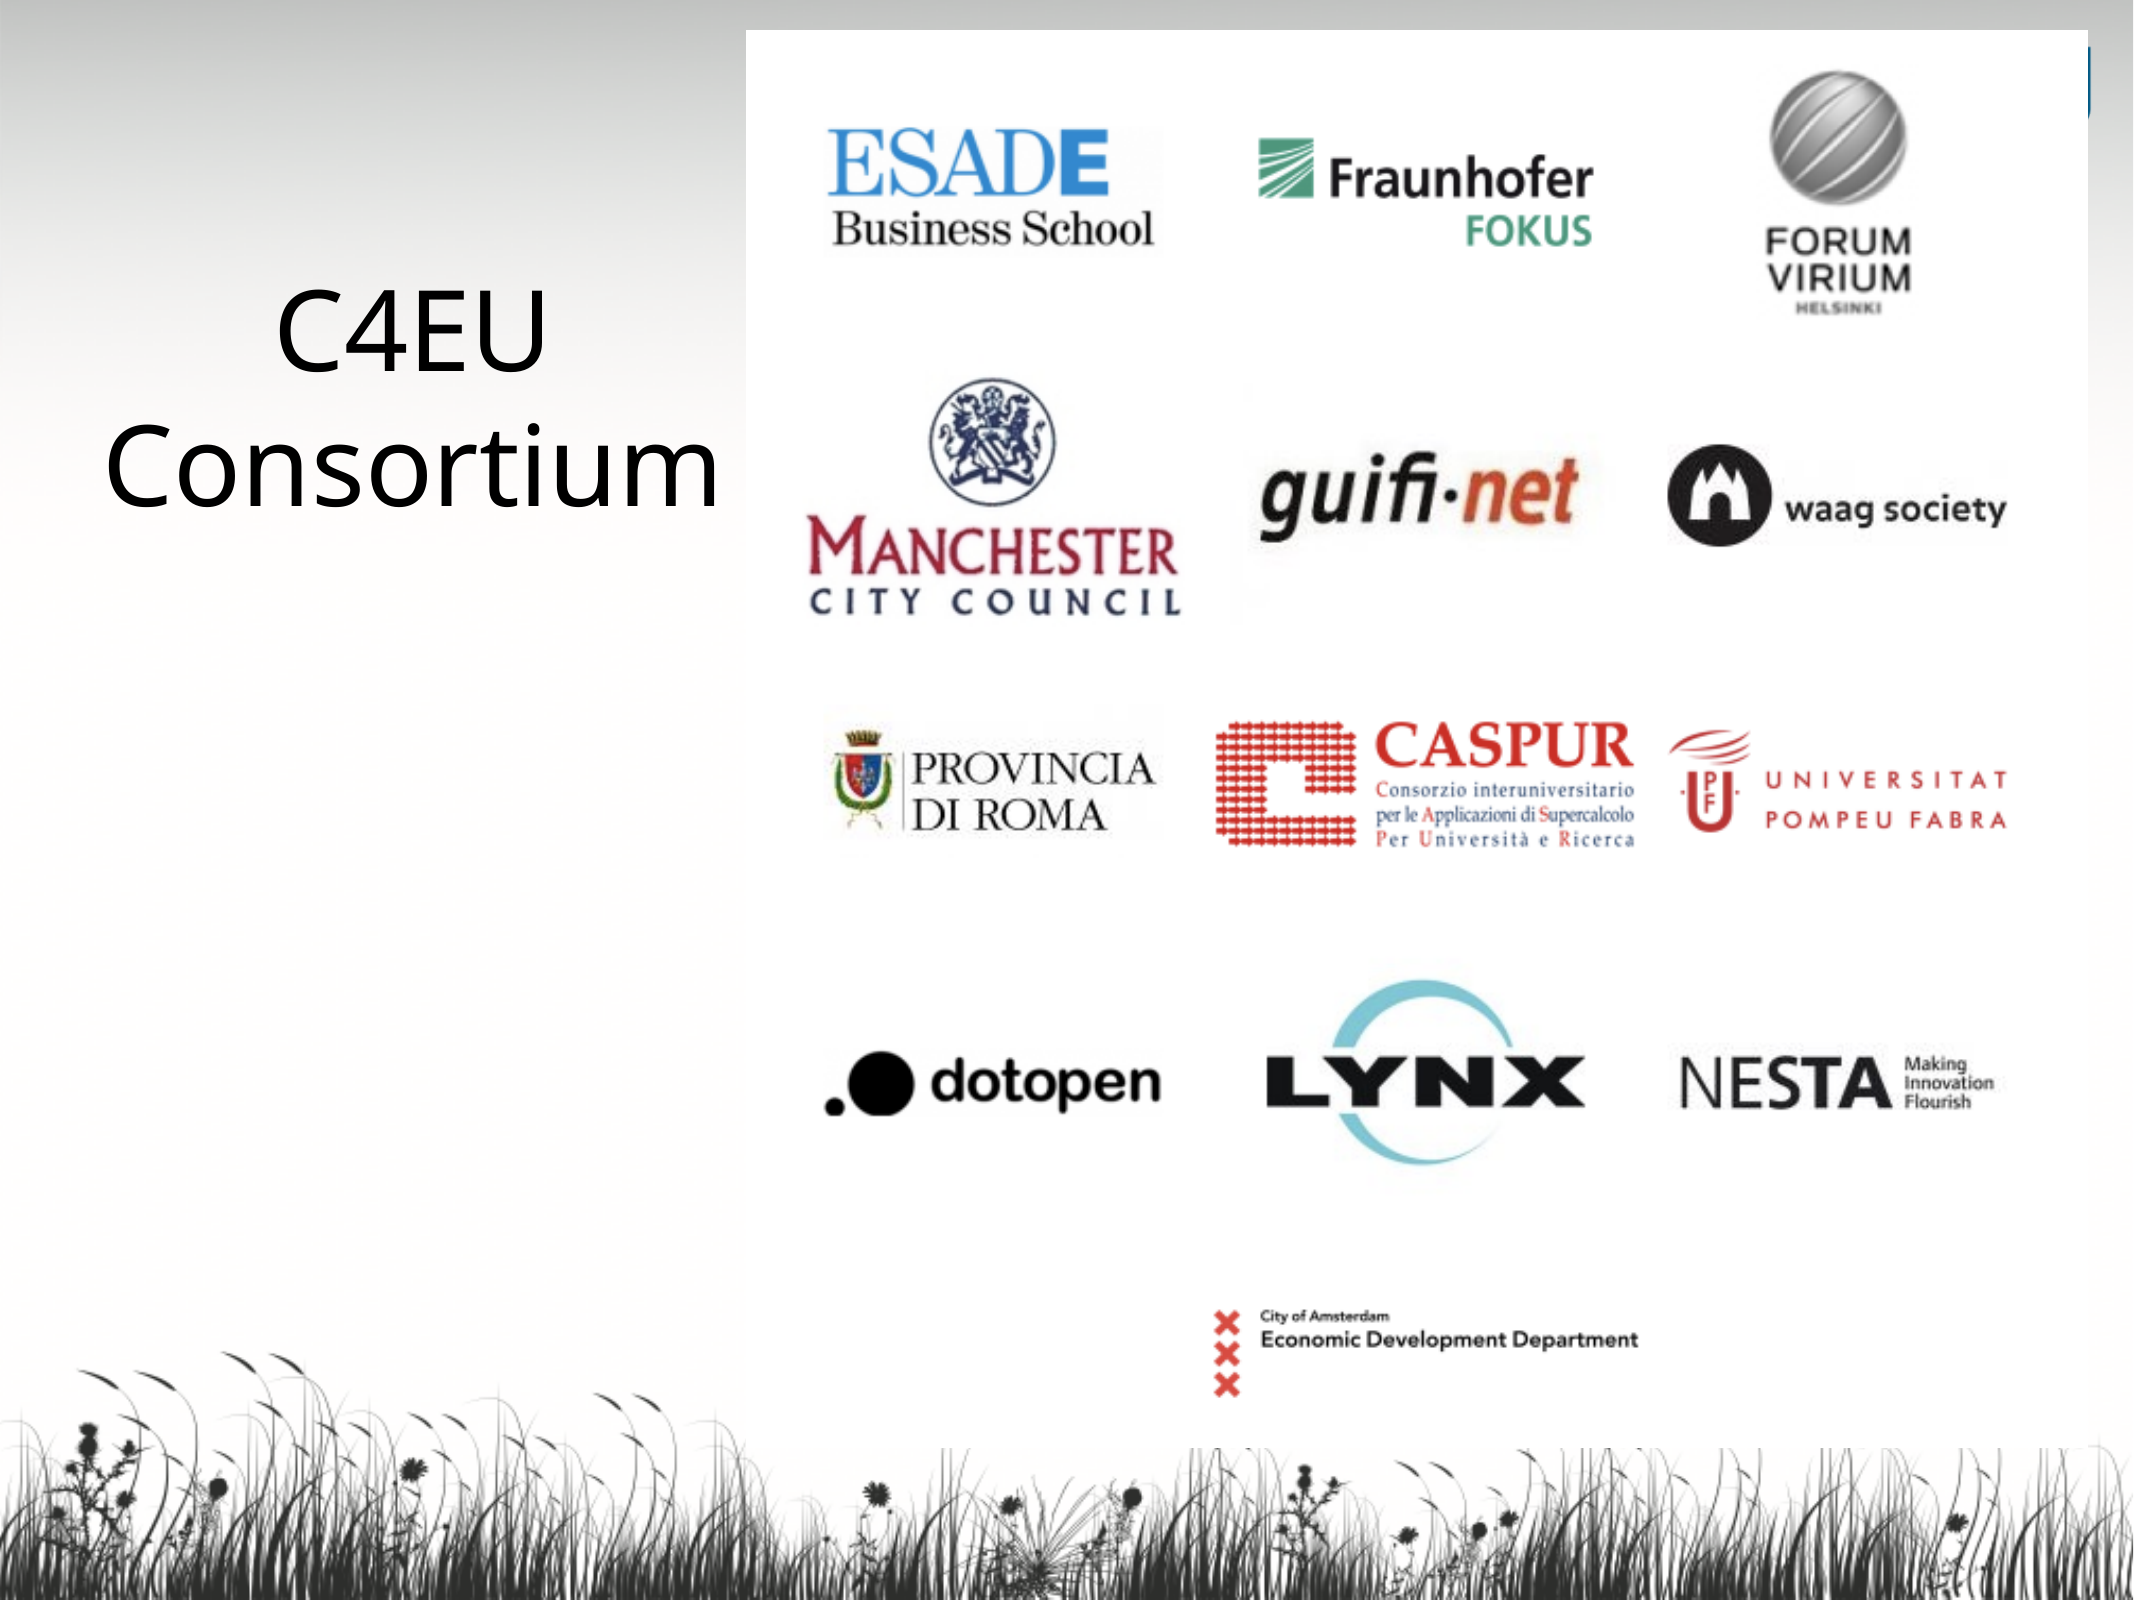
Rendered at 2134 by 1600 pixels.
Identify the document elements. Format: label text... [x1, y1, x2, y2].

title C4EU Consortium [59, 120, 768, 667]
picture [0, 0, 2134, 1600]
